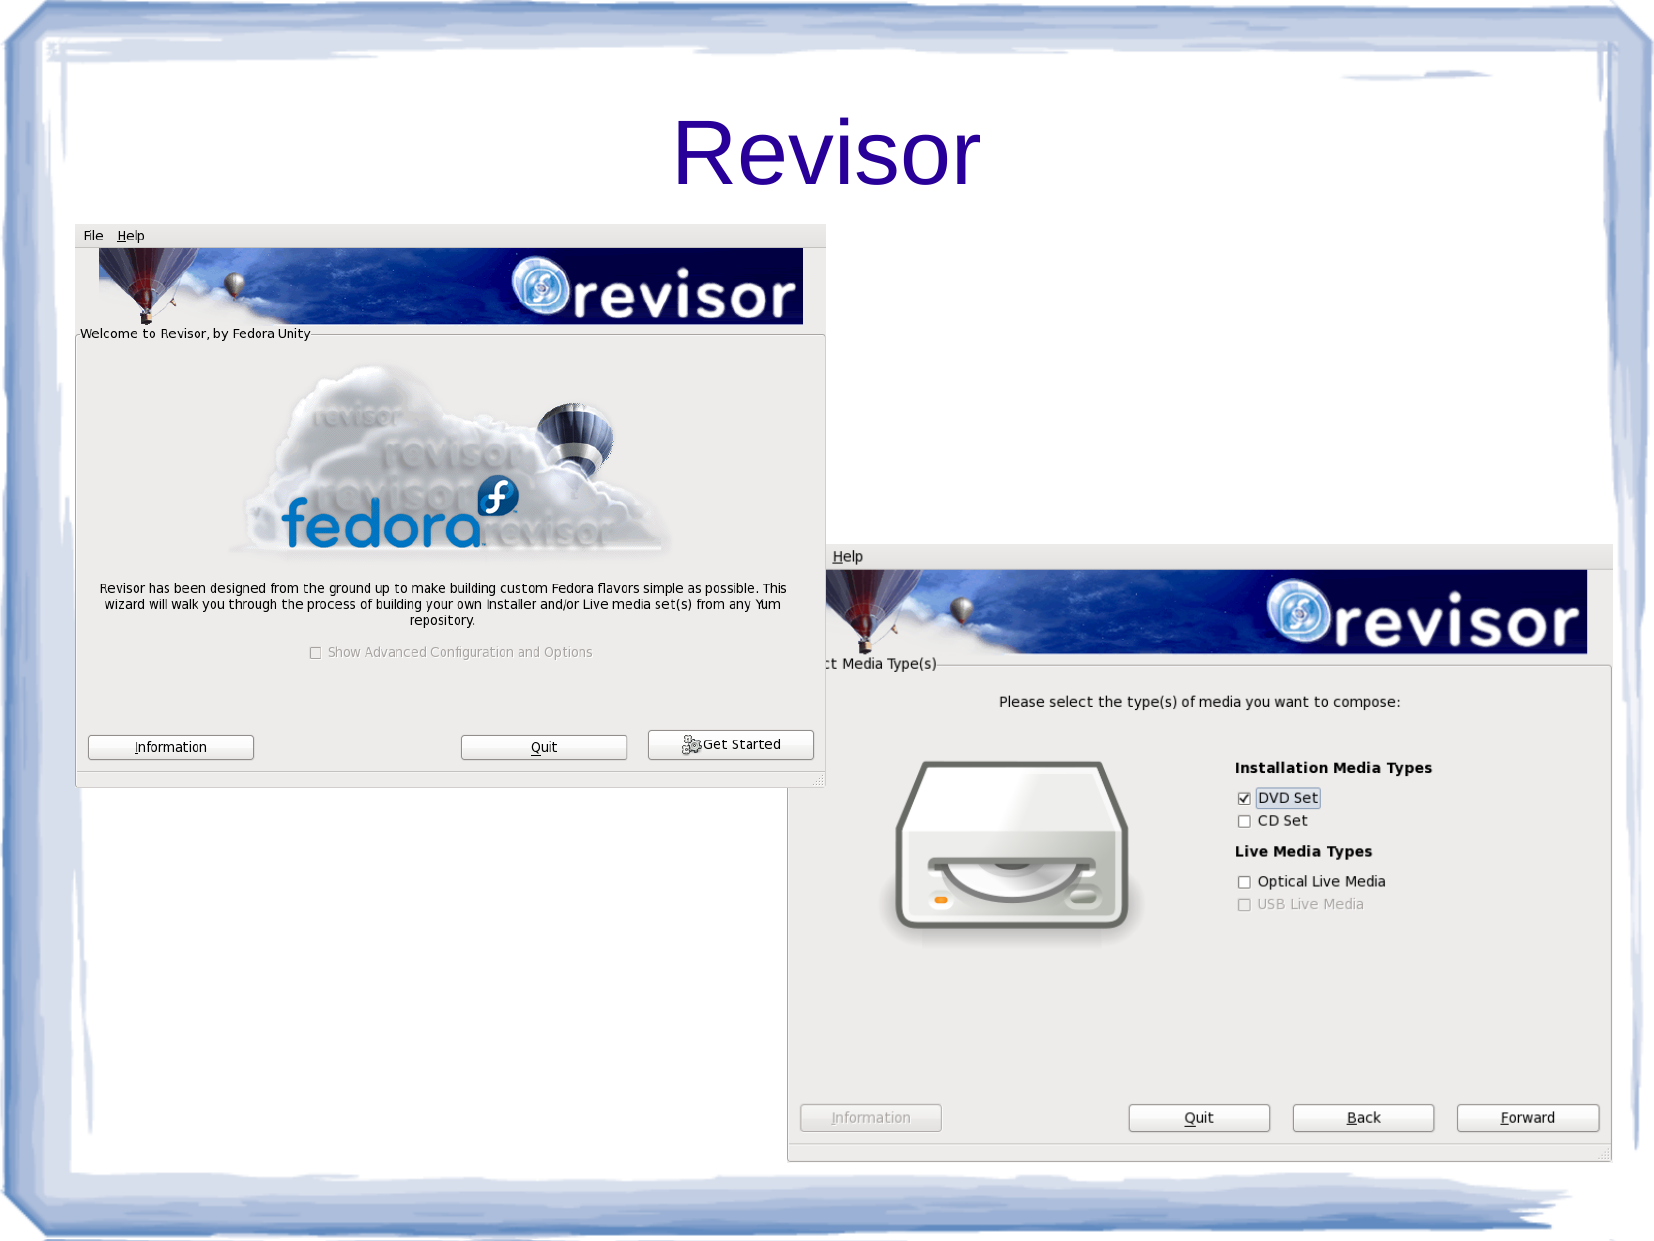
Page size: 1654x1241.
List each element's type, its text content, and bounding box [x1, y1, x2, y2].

title Revisor [82, 49, 1571, 257]
picture [0, 0, 1654, 1241]
